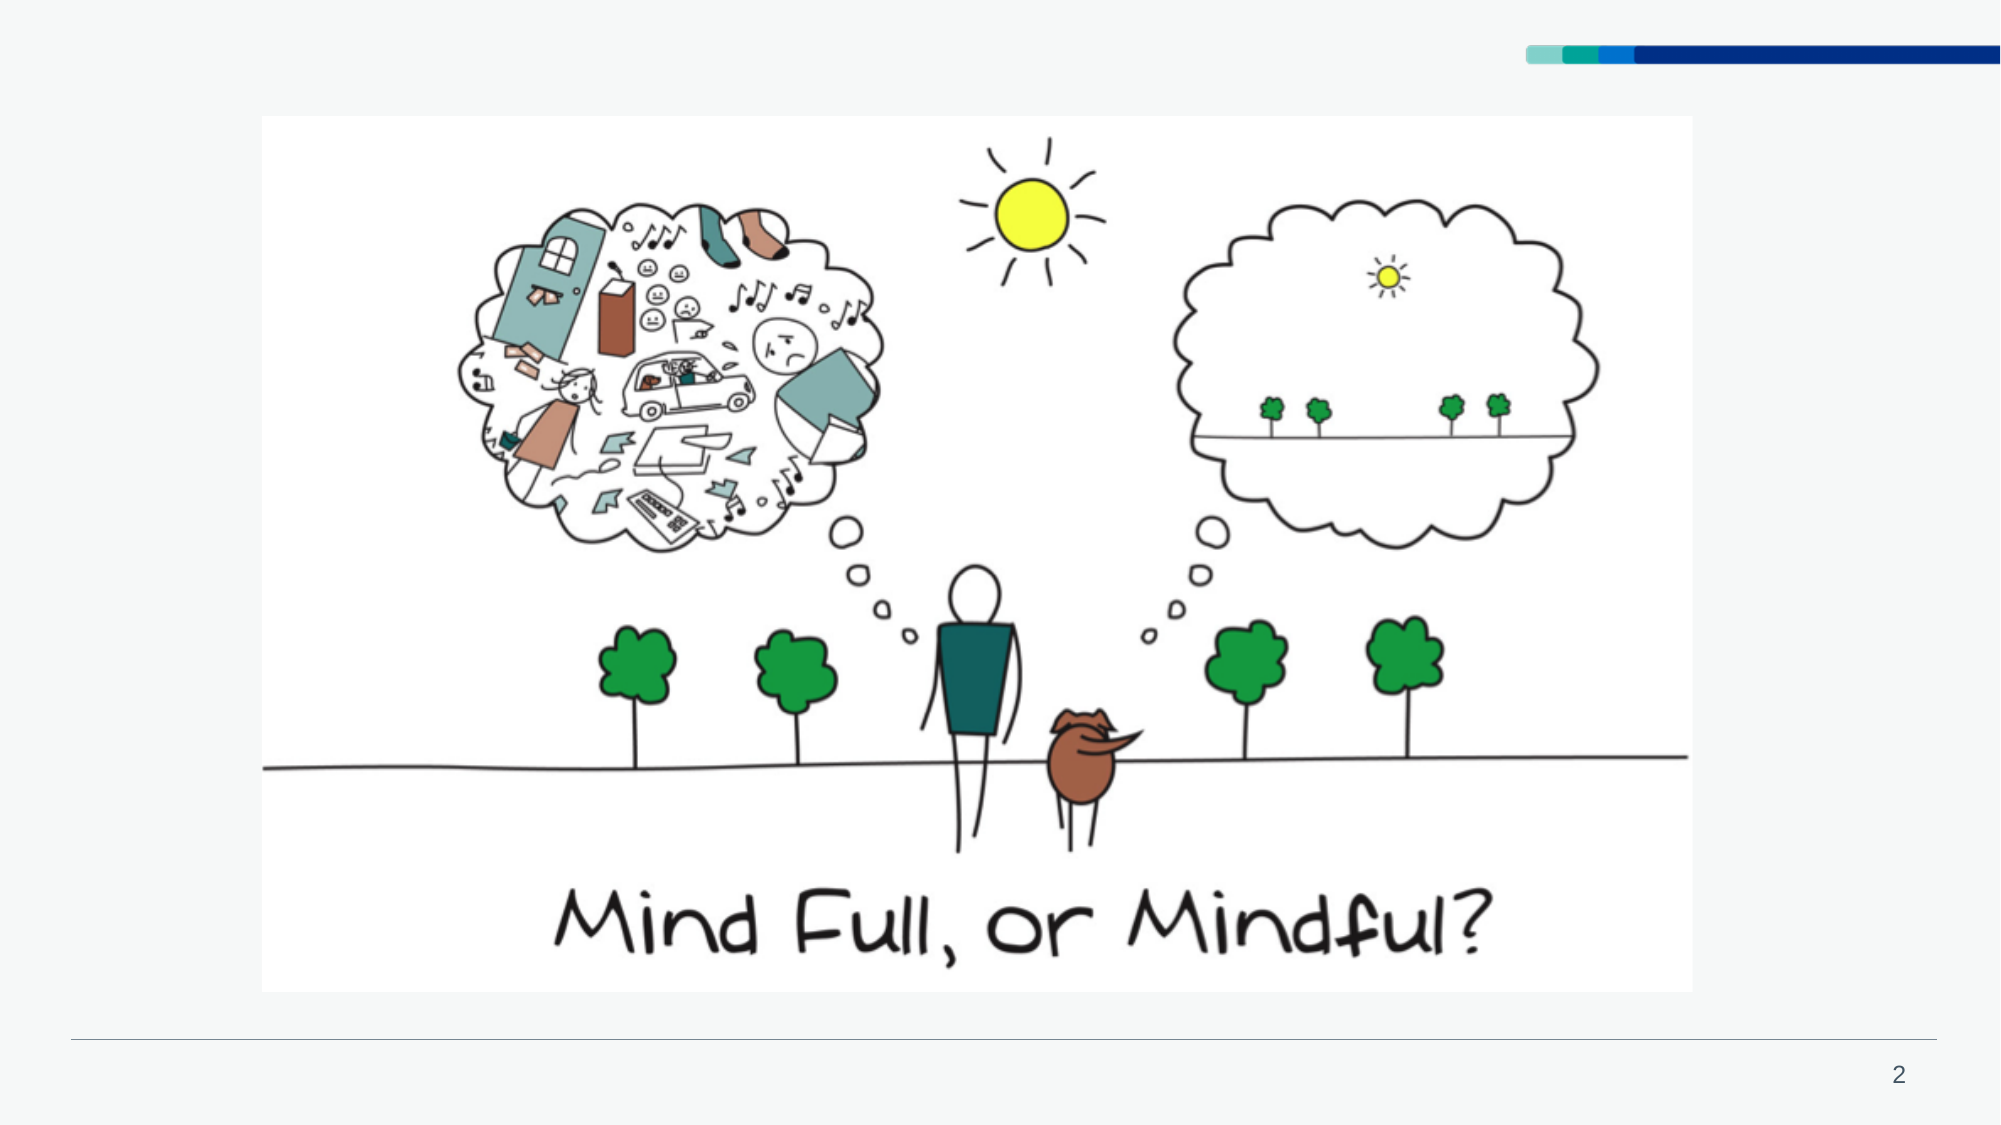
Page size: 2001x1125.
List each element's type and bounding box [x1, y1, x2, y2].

picture [261, 116, 1693, 992]
